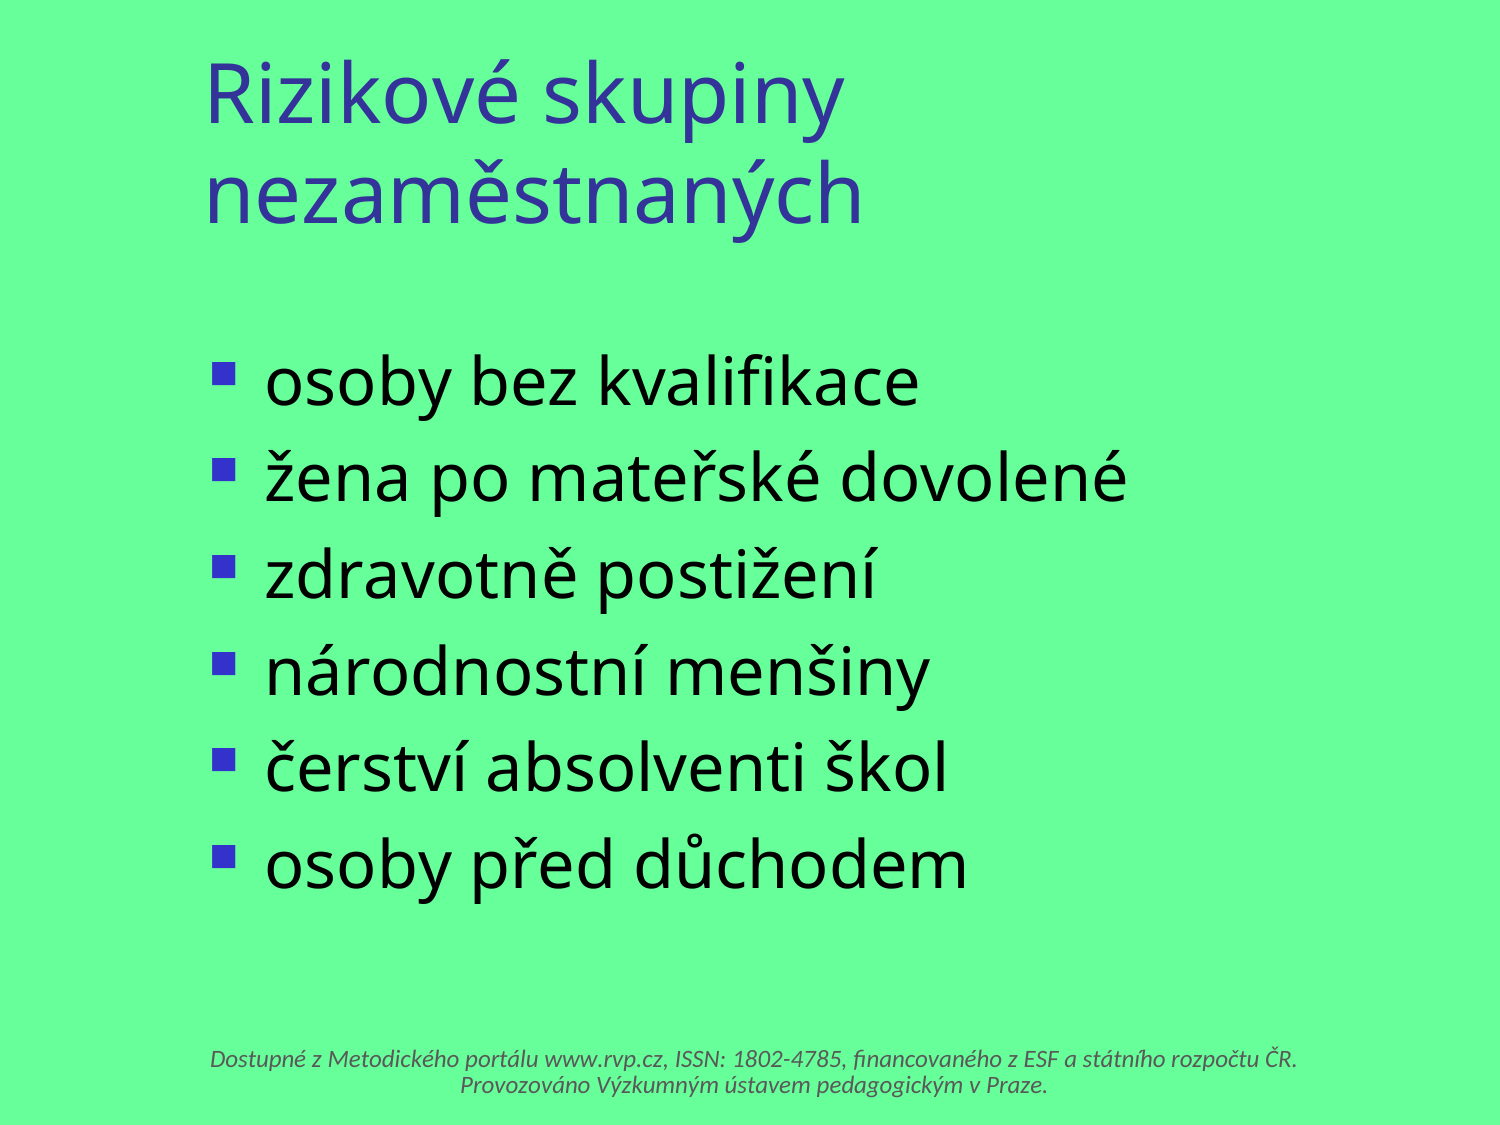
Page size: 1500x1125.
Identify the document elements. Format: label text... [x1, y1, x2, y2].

text_box Dostupné z Metodického portálu www.rvp.cz, ISSN: 1802-4785, financovaného z ESF a státního rozpočtu ČR. Provozováno Výzkumným ústavem pedagogickým v Praze. [133, 1042, 1377, 1103]
title Rizikové skupiny nezaměstnaných [188, 7, 1468, 248]
list osoby bez kvalifikace žena po mateřské dovolené zdravotně postižení národnostní menšiny čerství absolventi škol osoby před důchodem [193, 331, 1469, 1007]
